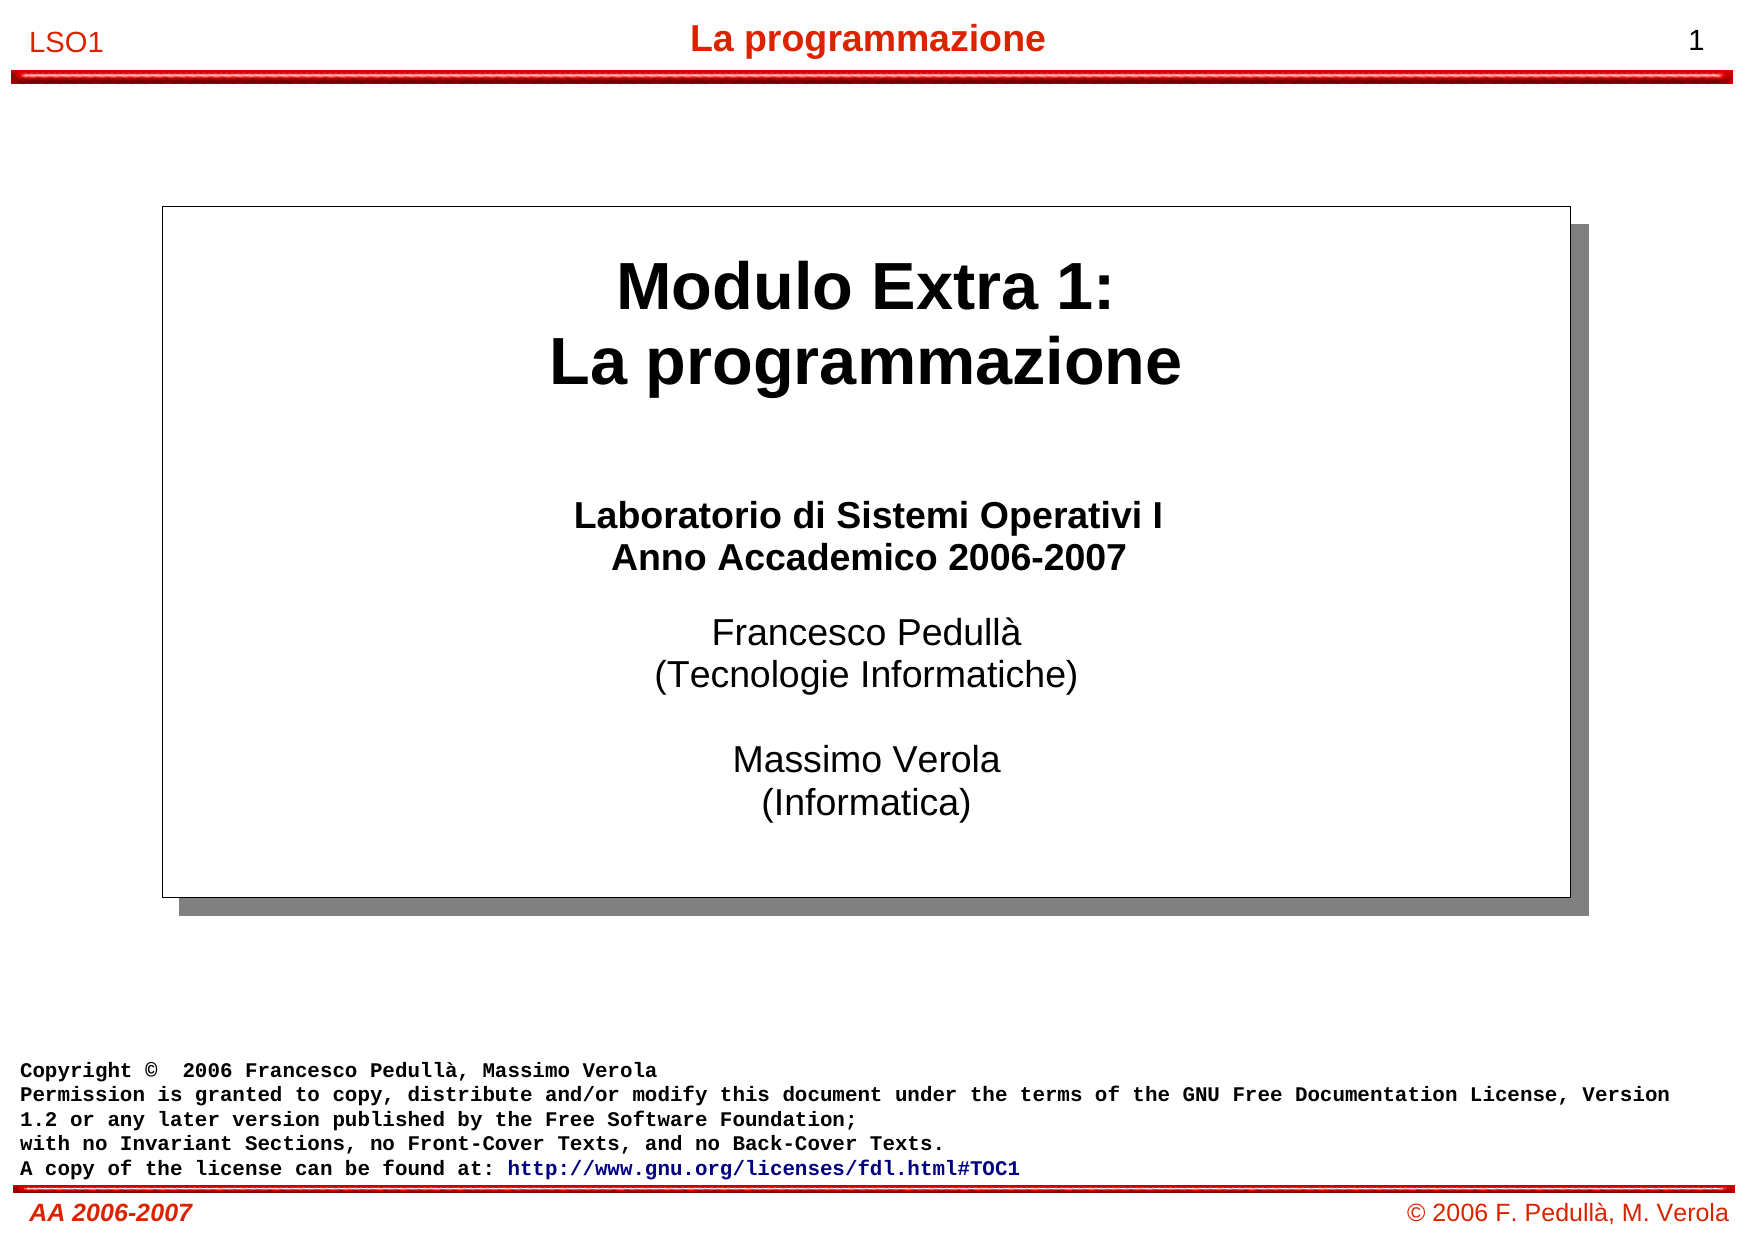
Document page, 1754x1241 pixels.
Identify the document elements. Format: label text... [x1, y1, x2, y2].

picture [13, 1185, 1735, 1193]
text_box Modulo Extra 1: La programmazione Francesco Pedullà (Tecnologie Informatiche) Massimo Verola (Informatica) [162, 206, 1571, 898]
text_box Laboratorio di Sistemi Operativi I Anno Accademico 2006-2007 [483, 494, 1255, 592]
picture [11, 70, 1733, 84]
text_box Copyright © 2006 Francesco Pedullà, Massimo Verola Permission is granted to copy, distribute and/or modify this document under the terms of the GNU Free Documentation License, Version 1.2 or any later version published by the Free Software Foundation; with no Invariant Sections, no Front-Cover Texts, and no Back-Cover Texts. A copy of the license can be found at: http://www.gnu.org/licenses/fdl.html#TOC1 [19, 1058, 1708, 1184]
